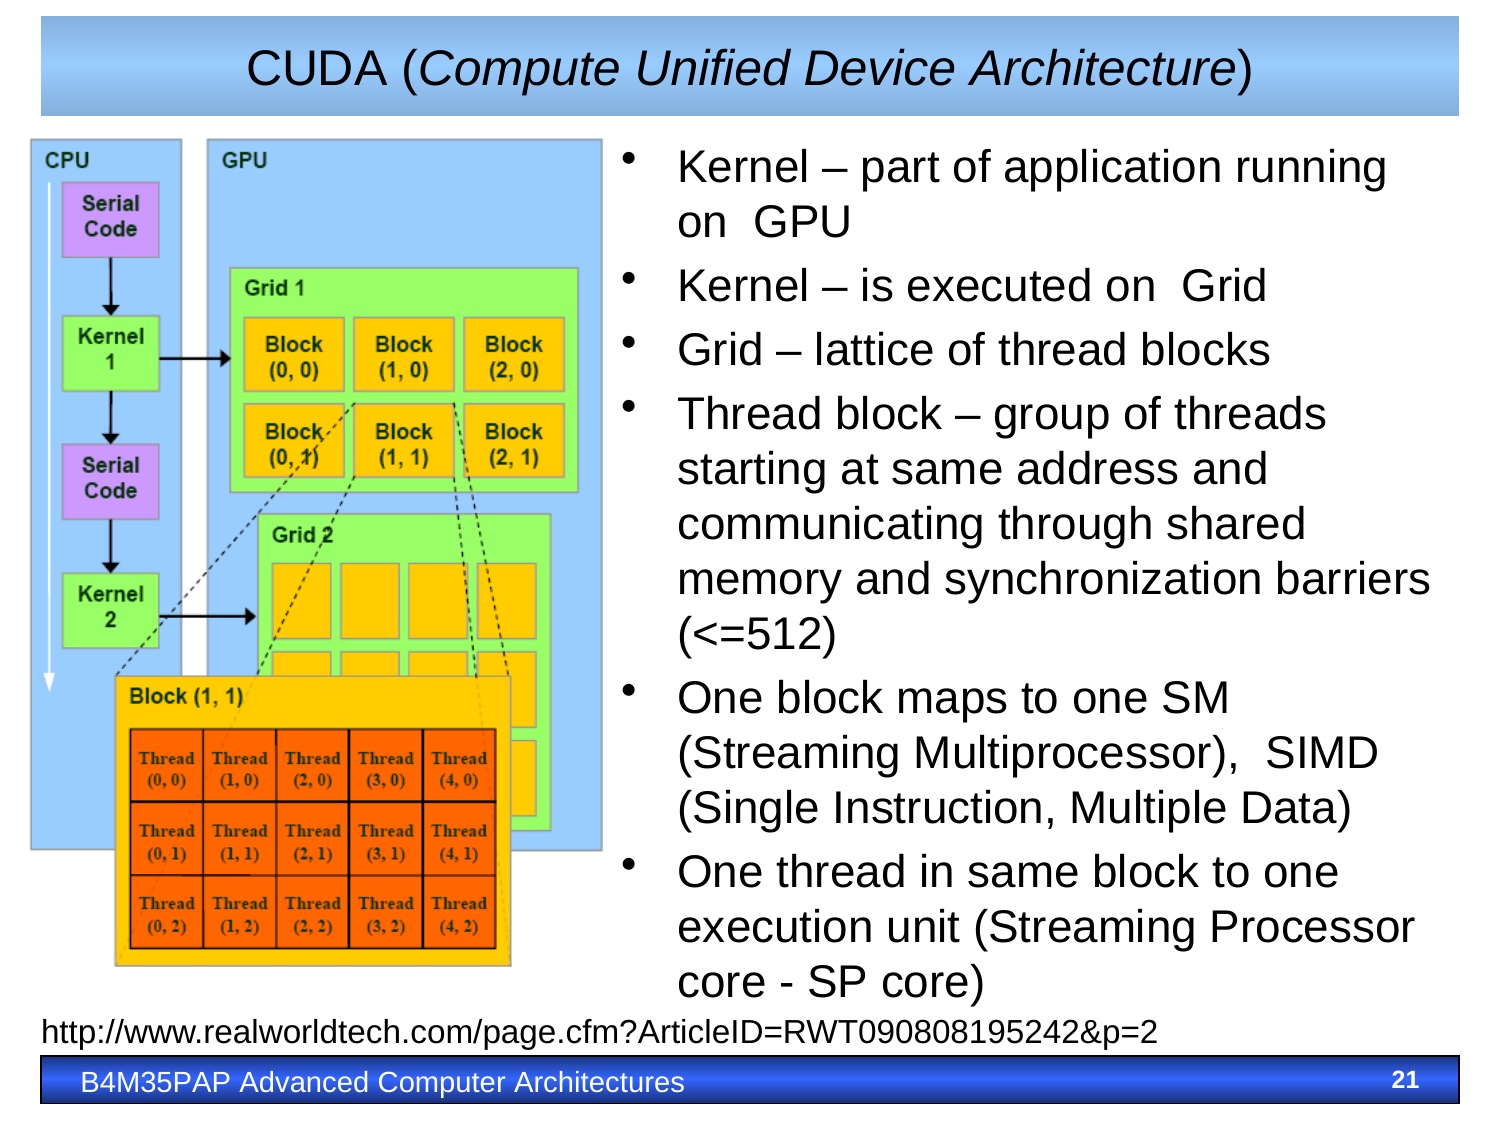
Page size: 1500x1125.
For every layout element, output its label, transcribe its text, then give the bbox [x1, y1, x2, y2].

text_box http://www.realworldtech.com/page.cfm?ArticleID=RWT090808195242&p=2 [26, 1002, 1229, 1058]
picture [28, 136, 607, 971]
list Kernel – part of application running on GPU Kernel – is executed on Grid Grid – lattice of thread blocks Thread block – group of threads starting at same address and communicating through shared memory and synchronization barriers (<=512) One block maps to one SM (Streaming Multiprocessor), SIMD (Single Instruction, Multiple Data) One thread in same block to one execution unit (Streaming Processor core - SP core) [606, 129, 1459, 982]
title CUDA (Compute Unified Device Architecture) [41, 16, 1459, 116]
